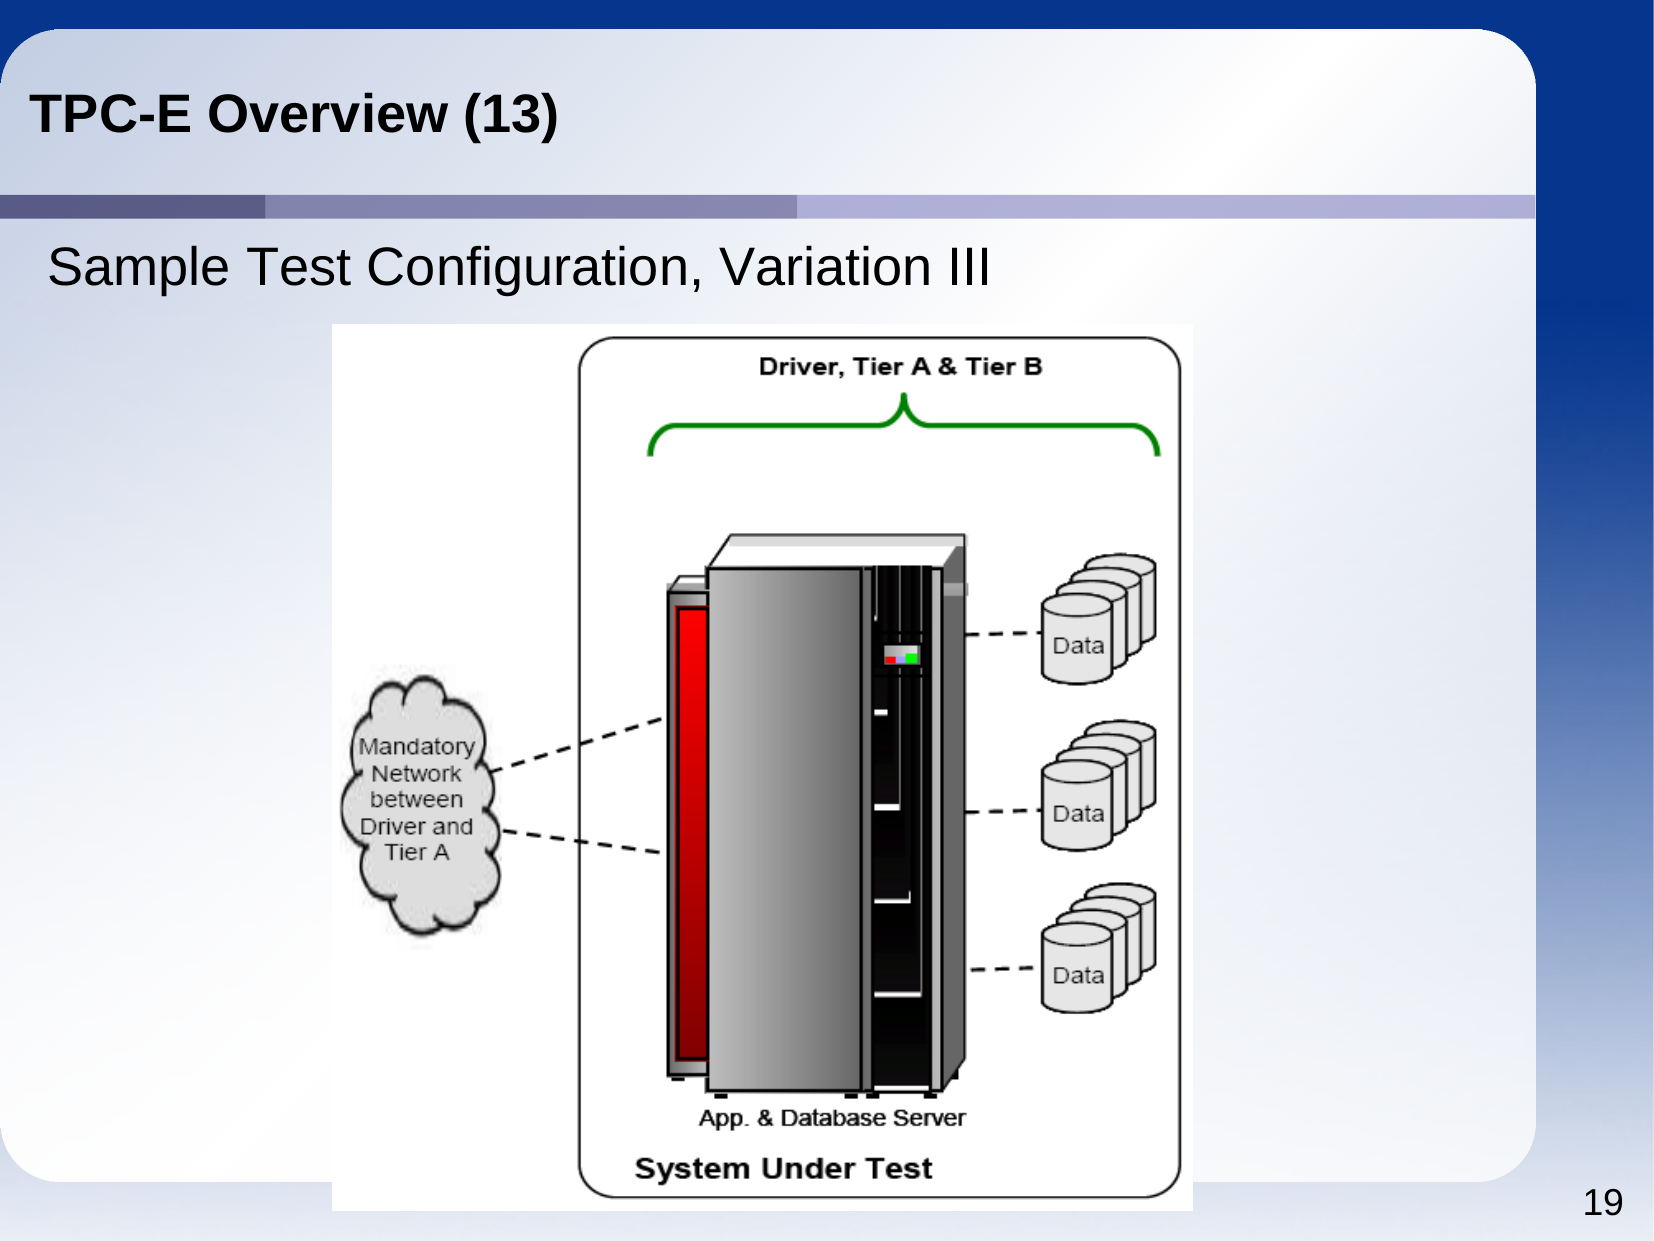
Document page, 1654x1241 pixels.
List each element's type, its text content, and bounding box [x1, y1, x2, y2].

picture [0, 0, 1654, 1241]
title TPC-E Overview (13) [29, 49, 1506, 178]
list Sample Test Configuration, Variation III [29, 236, 1506, 1152]
